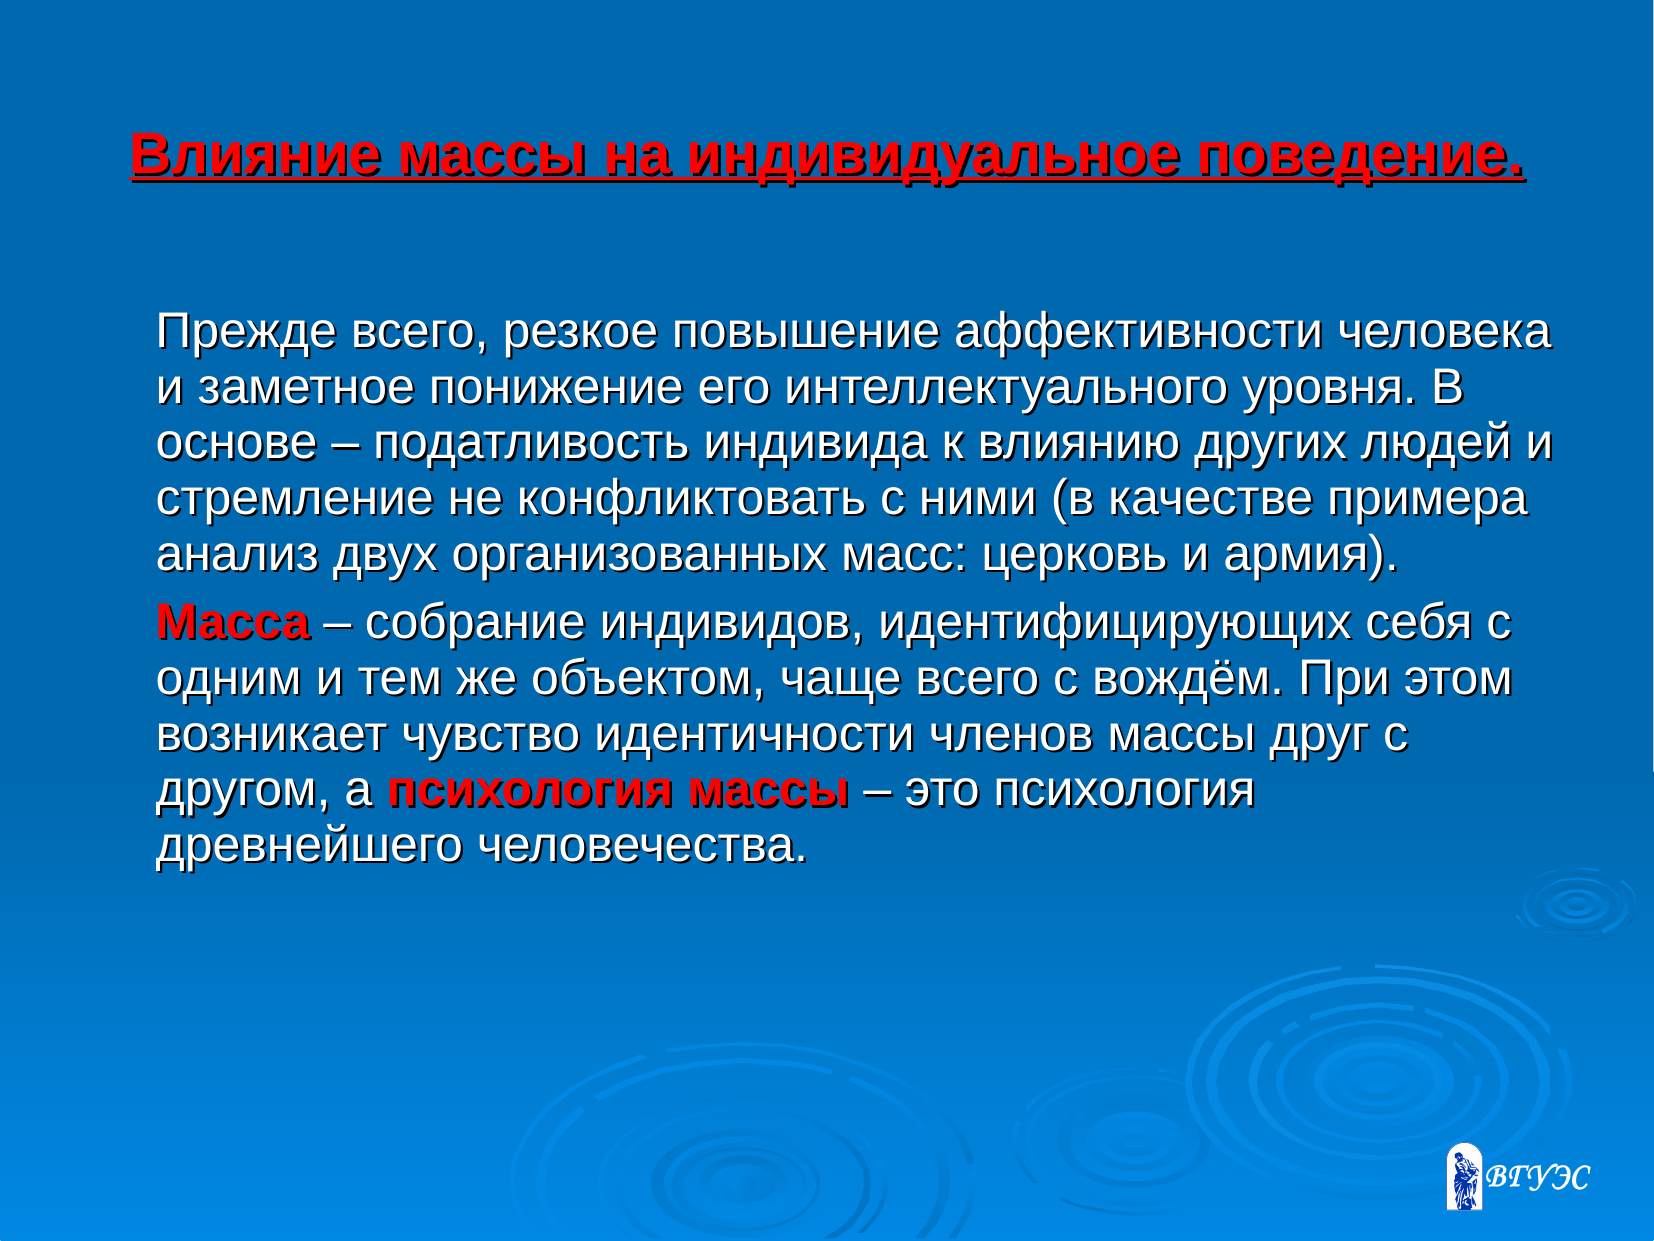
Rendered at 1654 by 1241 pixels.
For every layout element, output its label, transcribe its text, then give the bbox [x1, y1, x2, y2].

picture [1446, 1142, 1592, 1211]
title Влияние массы на индивидуальное поведение. [82, 50, 1571, 257]
list Прежде всего, резкое повышение аффективности человека и заметное понижение его интеллектуального уровня. В основе – податливость индивида к влиянию других людей и стремление не конфликтовать с ними (в качестве примера анализ двух организованных масс: церковь и армия). Масса – собрание индивидов, идентифицирующих себя с одним и тем же объектом, чаще всего с вождём. При этом возникает чувство идентичности членов массы друг с другом, а психология массы – это психология древнейшего человечества. [84, 294, 1573, 1113]
